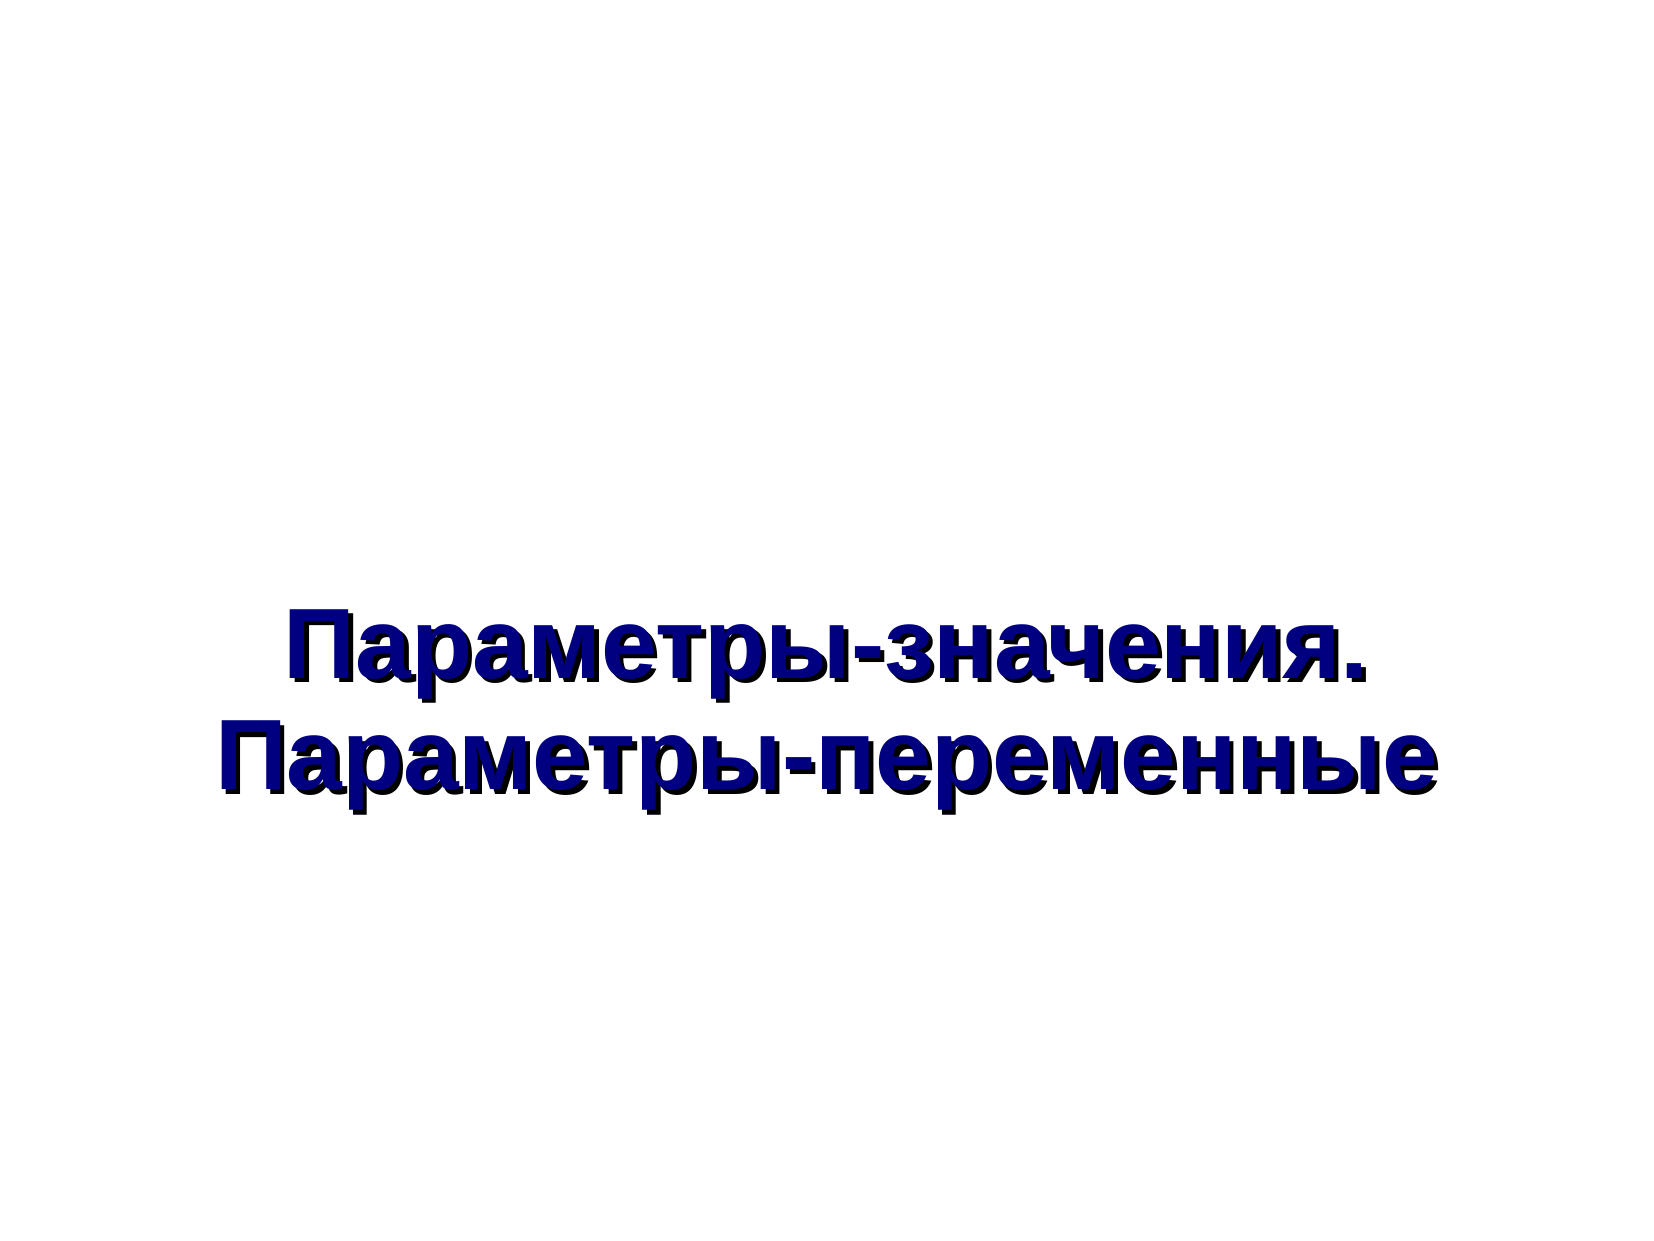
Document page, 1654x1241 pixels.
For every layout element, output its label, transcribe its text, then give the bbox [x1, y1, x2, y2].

subtitle Параметры-значения. Параметры-переменные [82, 297, 1571, 1102]
